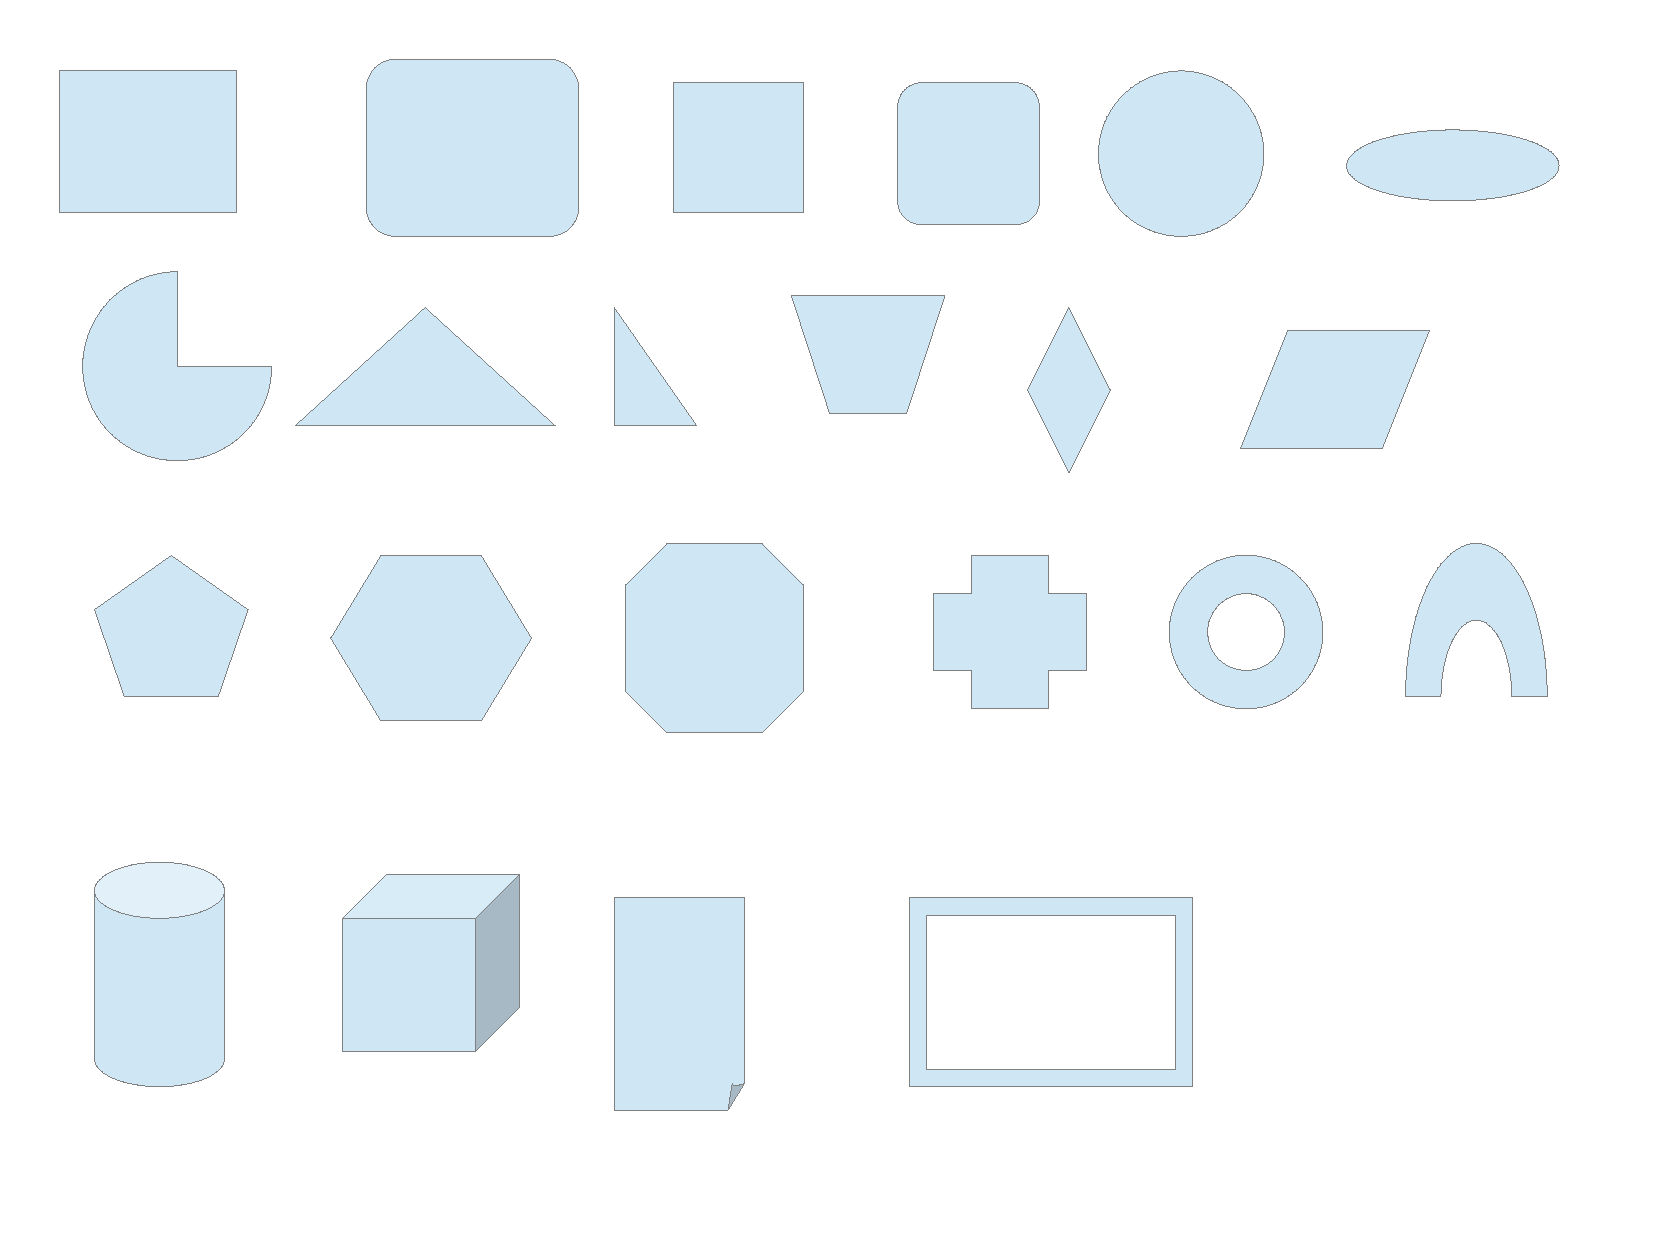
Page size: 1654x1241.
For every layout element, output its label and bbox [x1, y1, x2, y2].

text_box [1346, 129, 1560, 201]
text_box [614, 307, 697, 426]
text_box [1169, 555, 1323, 709]
text_box [625, 543, 804, 733]
text_box [1027, 307, 1111, 473]
text_box [791, 295, 945, 414]
text_box [295, 307, 556, 426]
text_box [342, 874, 520, 1052]
text_box [909, 897, 1193, 1087]
text_box [1098, 70, 1264, 237]
text_box [94, 894, 225, 1087]
text_box [82, 271, 272, 461]
text_box [59, 70, 237, 213]
text_box [673, 82, 804, 213]
text_box [933, 555, 1087, 709]
text_box [1405, 543, 1548, 697]
text_box [614, 897, 745, 1111]
text_box [1240, 330, 1430, 449]
text_box [94, 555, 249, 697]
text_box [897, 82, 1040, 225]
text_box [366, 59, 579, 237]
text_box [330, 555, 532, 721]
